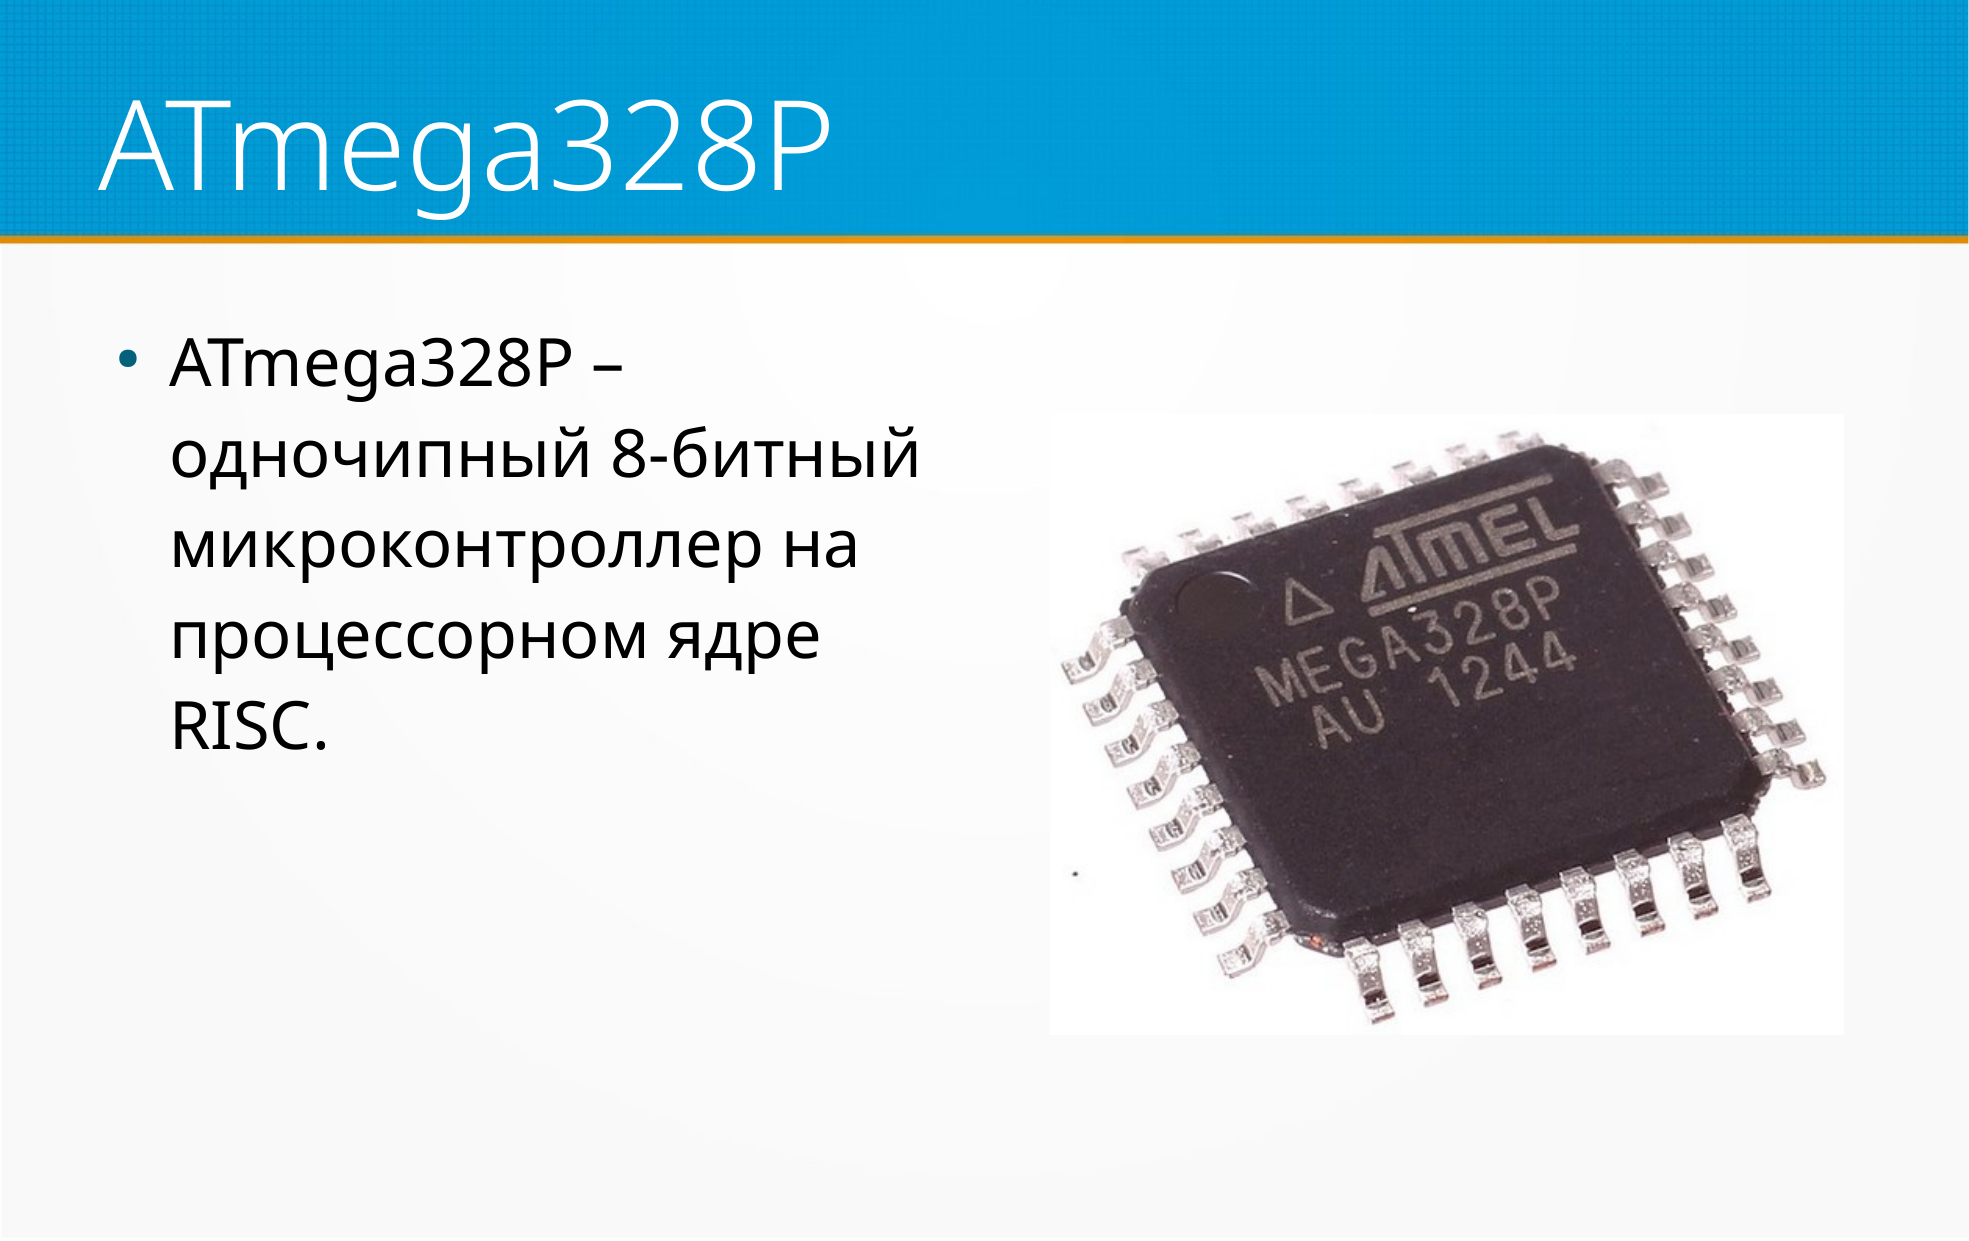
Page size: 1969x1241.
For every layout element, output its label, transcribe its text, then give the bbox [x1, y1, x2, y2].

picture [0, 233, 1969, 1241]
title ATmega328P [98, 19, 1870, 227]
list ATmega328P – одночипный 8-битный микроконтроллер на процессорном ядре RISC. [98, 315, 991, 1051]
